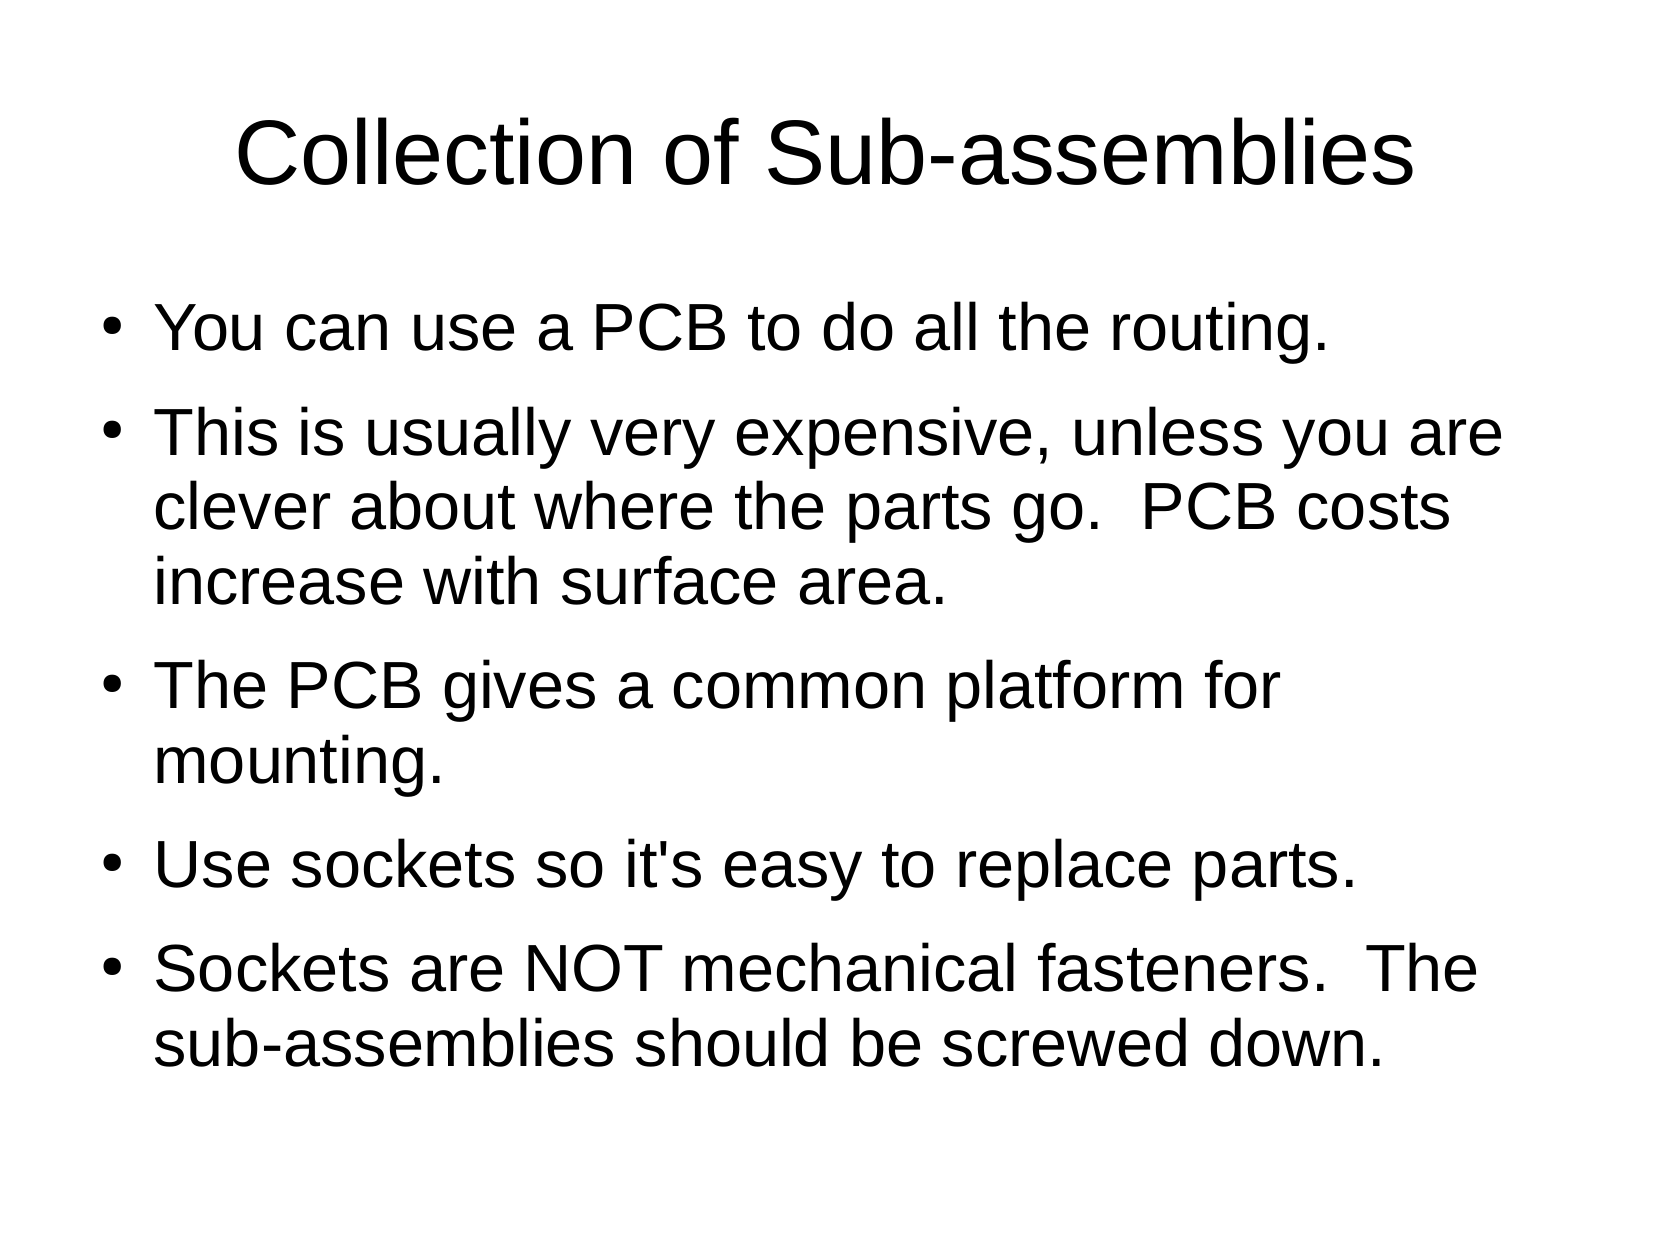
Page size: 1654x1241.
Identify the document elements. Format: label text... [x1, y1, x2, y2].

list You can use a PCB to do all the routing. This is usually very expensive, unless you are clever about where the parts go. PCB costs increase with surface area. The PCB gives a common platform for mounting. Use sockets so it's easy to replace parts. Sockets are NOT mechanical fasteners. The sub-assemblies should be screwed down. [82, 290, 1571, 1109]
title Collection of Sub-assemblies [82, 49, 1571, 257]
